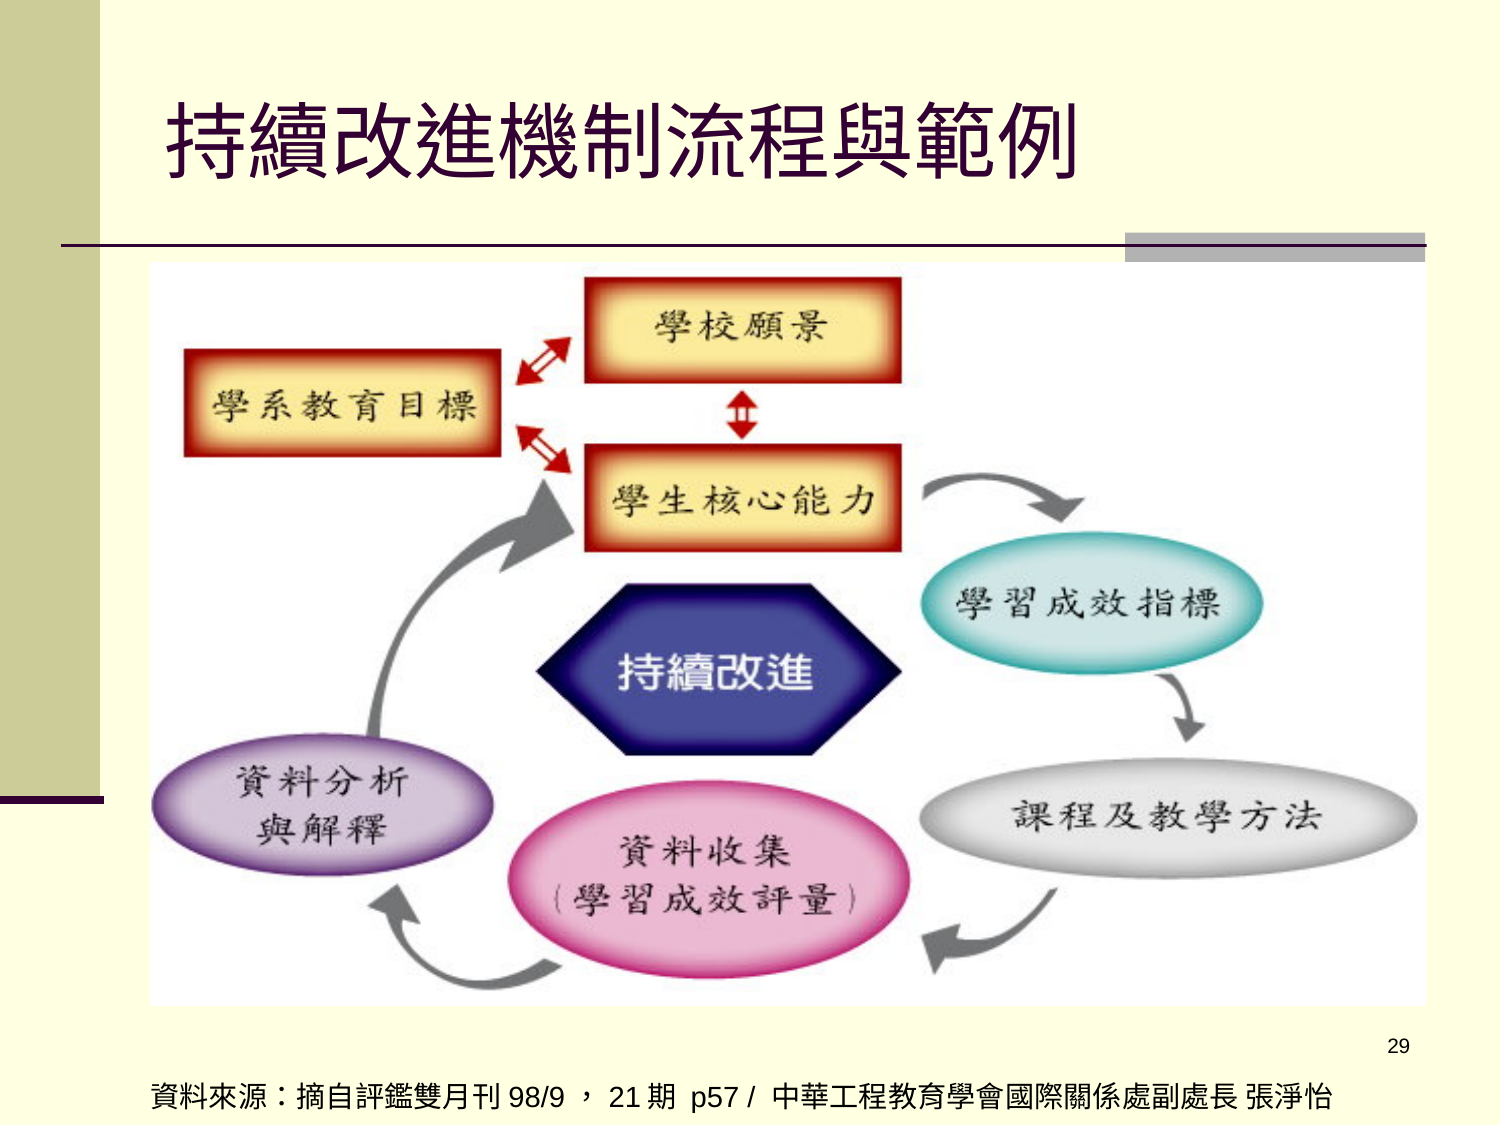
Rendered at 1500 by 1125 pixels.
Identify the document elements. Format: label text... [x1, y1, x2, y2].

picture [150, 262, 1426, 1006]
title 持續改進機制流程與範例 [150, 45, 1426, 234]
text_box 資料來源：摘自評鑑雙月刊98/9，21期 p57 / 中華工程教育學會國際關係處副處長 張淨怡 [135, 1070, 1377, 1121]
